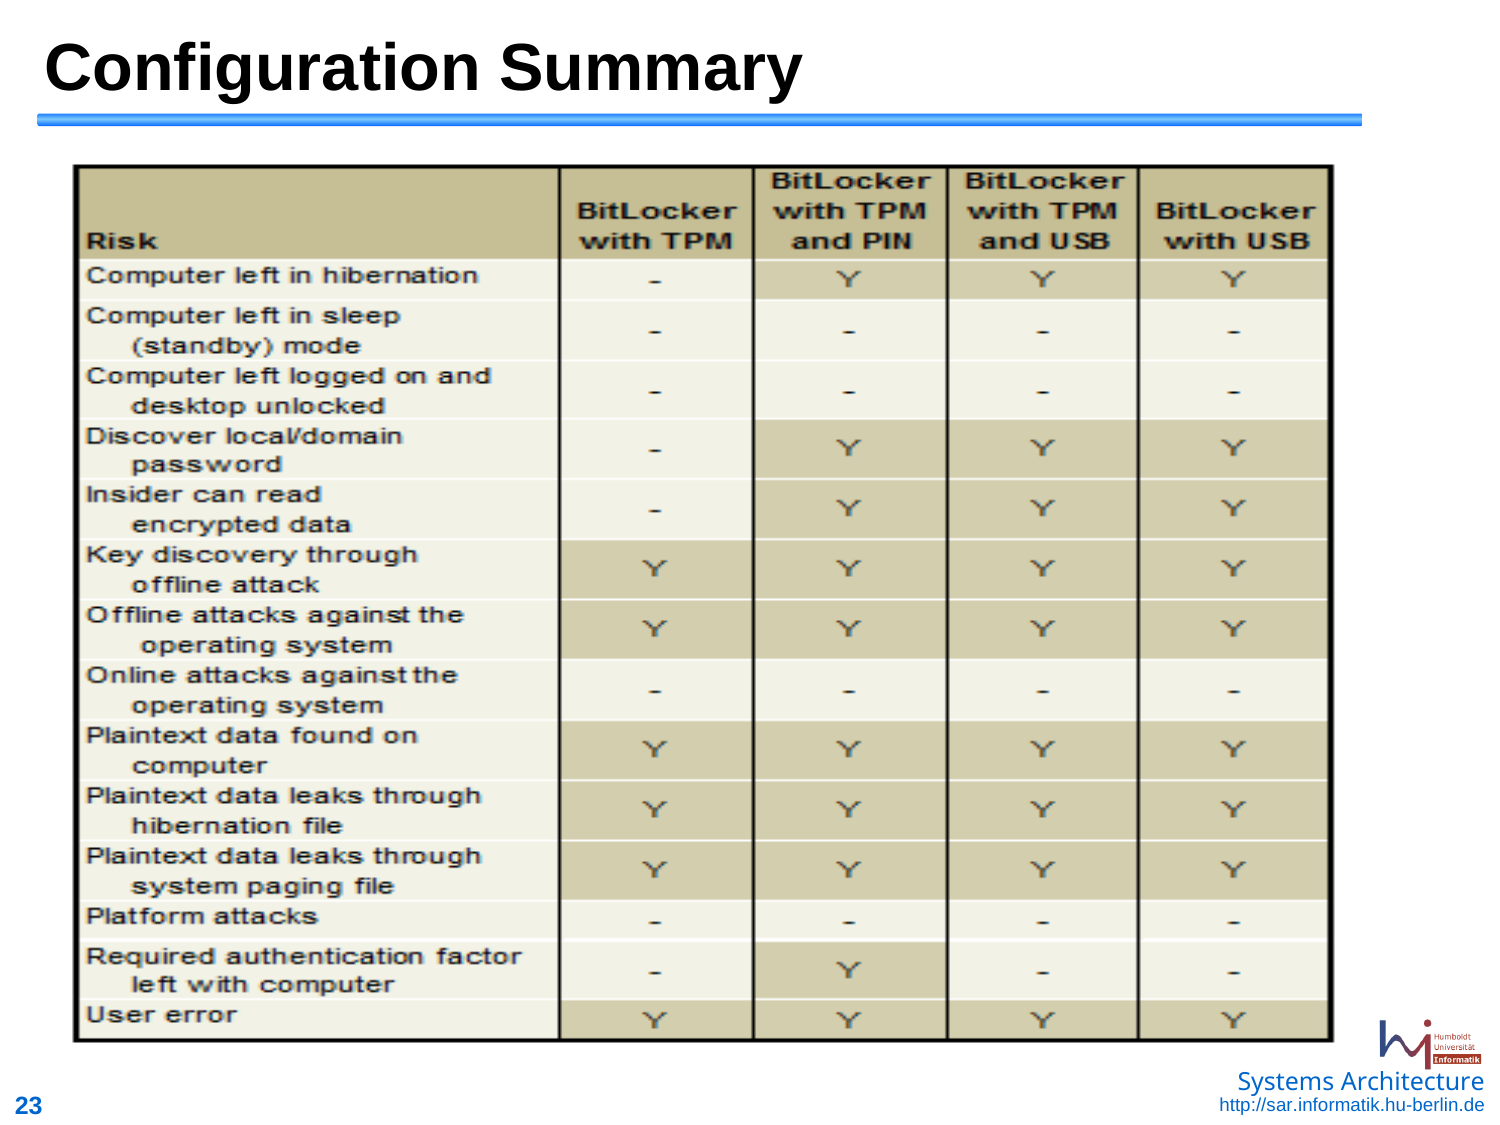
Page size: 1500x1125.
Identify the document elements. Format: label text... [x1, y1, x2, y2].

picture [59, 147, 1359, 1063]
title Configuration Summary [29, 16, 1500, 118]
picture [1376, 1016, 1483, 1071]
